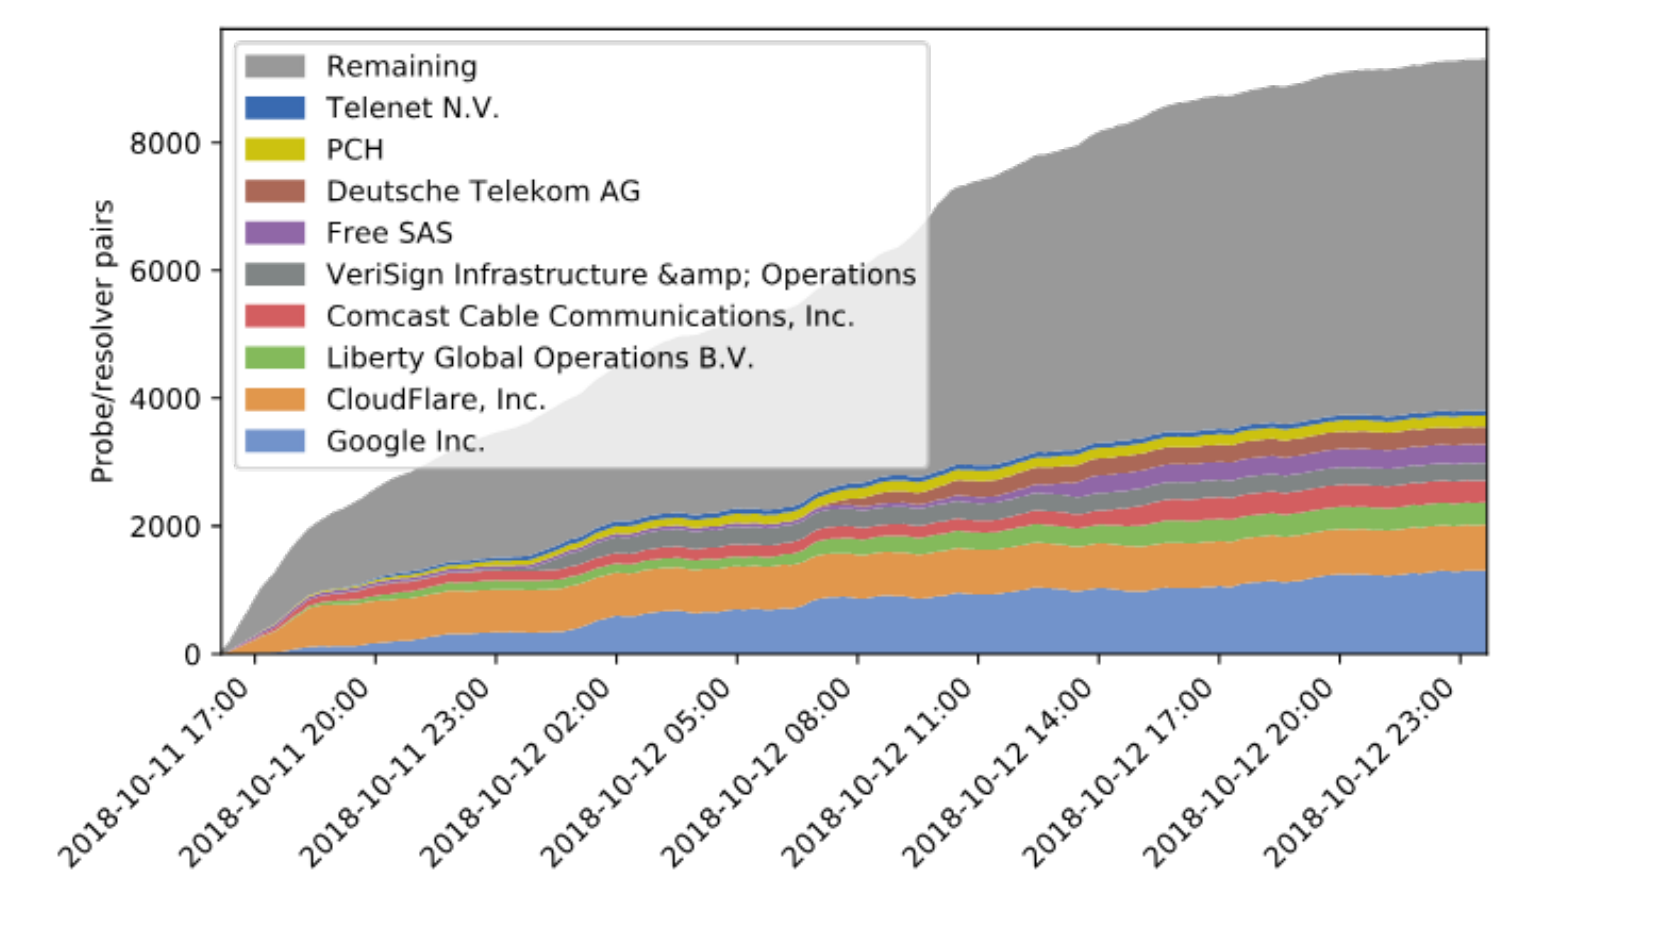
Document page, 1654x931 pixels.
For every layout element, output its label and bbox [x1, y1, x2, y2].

picture [35, 0, 1518, 894]
